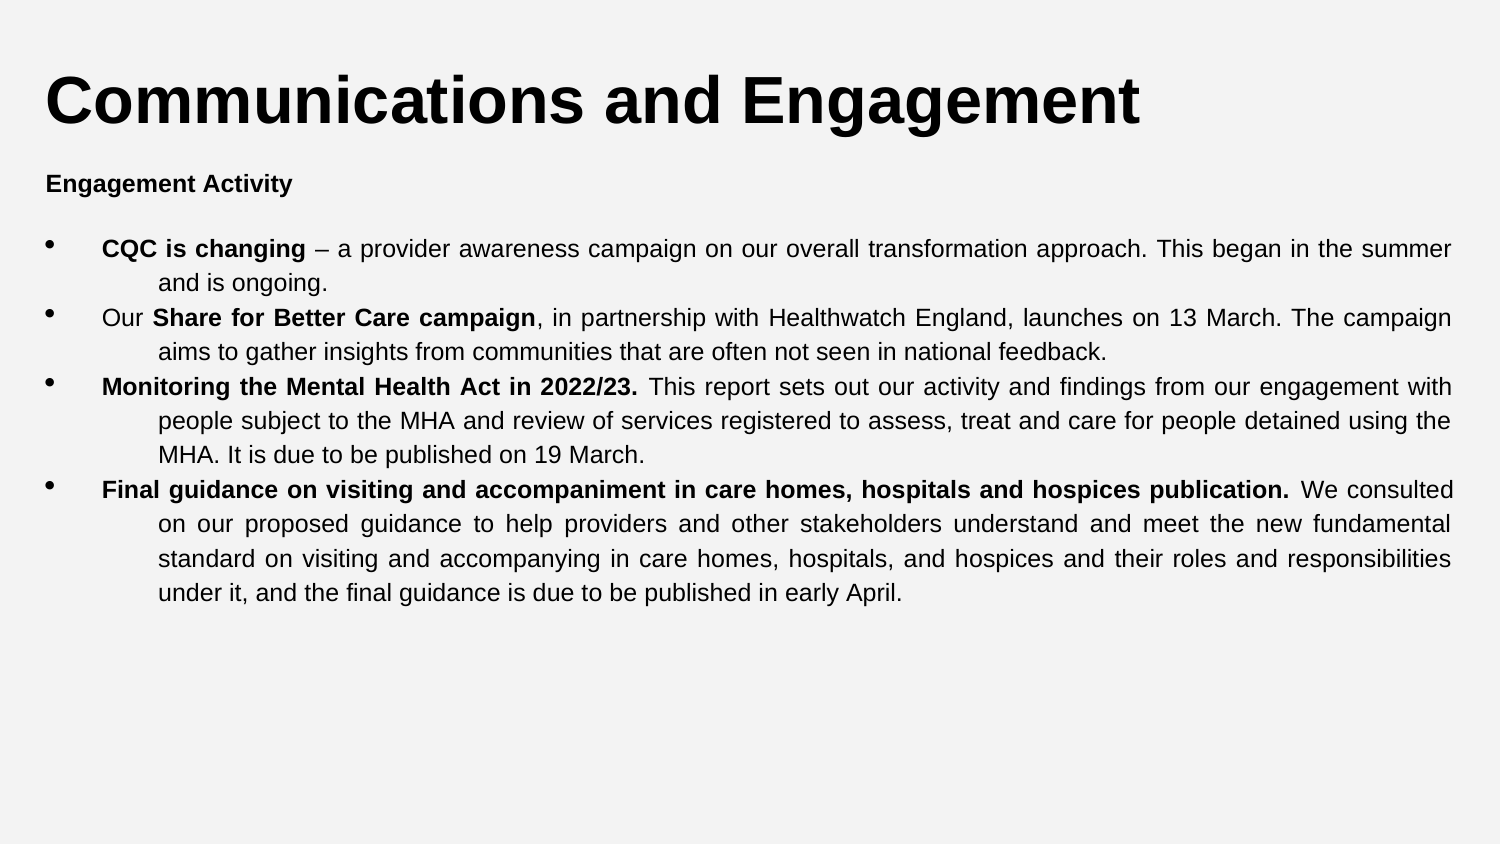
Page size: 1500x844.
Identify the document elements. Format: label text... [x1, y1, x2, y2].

text_box Engagement Activity CQC is changing – a provider awareness campaign on our overall transformation approach. This began in the summer and is ongoing. Our Share for Better Care campaign, in partnership with Healthwatch England, launches on 13 March. The campaign aims to gather insights from communities that are often not seen in national feedback. Monitoring the Mental Health Act in 2022/23. This report sets out our activity and findings from our engagement with people subject to the MHA and review of services registered to assess, treat and care for people detained using the MHA. It is due to be published on 19 March. Final guidance on visiting and accompaniment in care homes, hospitals and hospices publication. We consulted on our proposed guidance to help providers and other stakeholders understand and meet the new fundamental standard on visiting and accompanying in care homes, hospitals, and hospices and their roles and responsibilities under it, and the final guidance is due to be published in early April. [30, 153, 1470, 756]
title Communications and Engagement [30, 49, 1381, 153]
